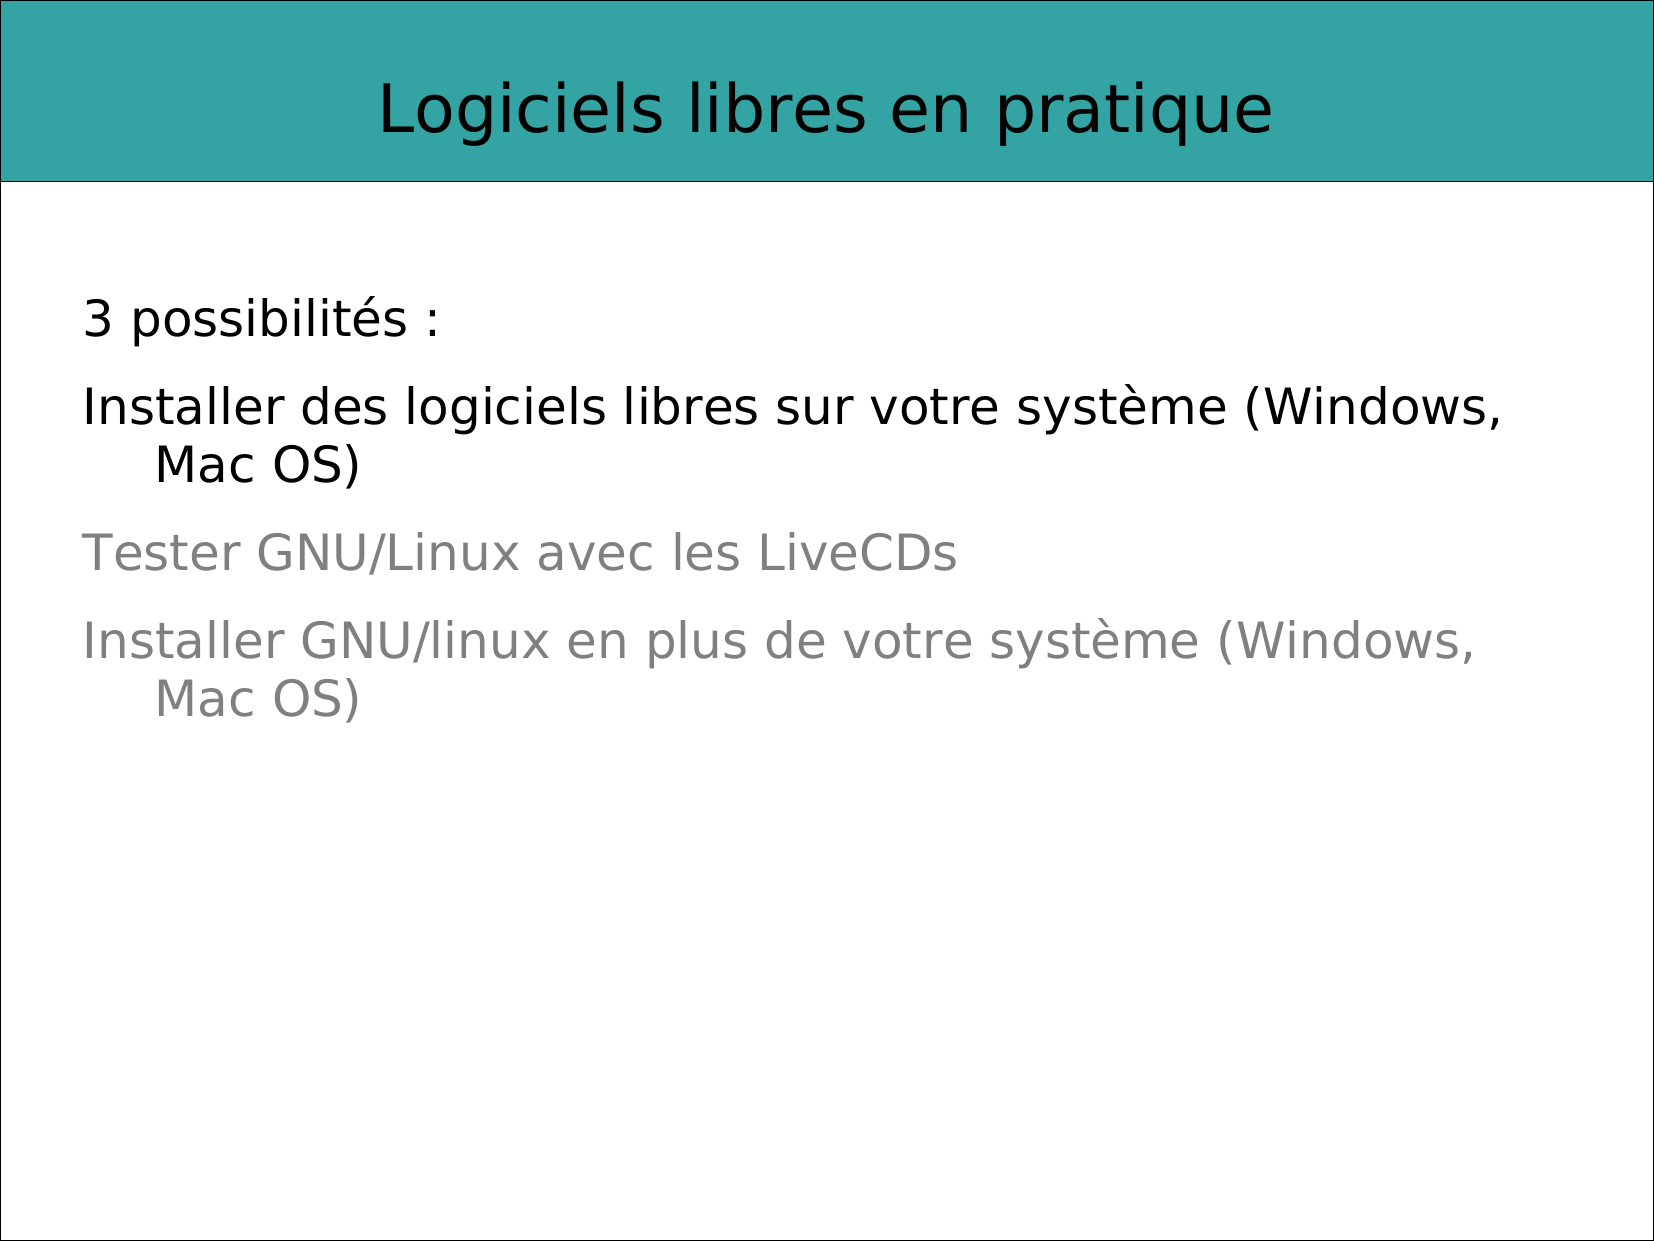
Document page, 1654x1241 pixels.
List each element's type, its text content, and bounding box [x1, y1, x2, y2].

title Logiciels libres en pratique [82, 49, 1571, 170]
list 3 possibilités : Installer des logiciels libres sur votre système (Windows, Mac OS) Tester GNU/Linux avec les LiveCDs Installer GNU/linux en plus de votre système (Windows, Mac OS) [82, 290, 1571, 1109]
